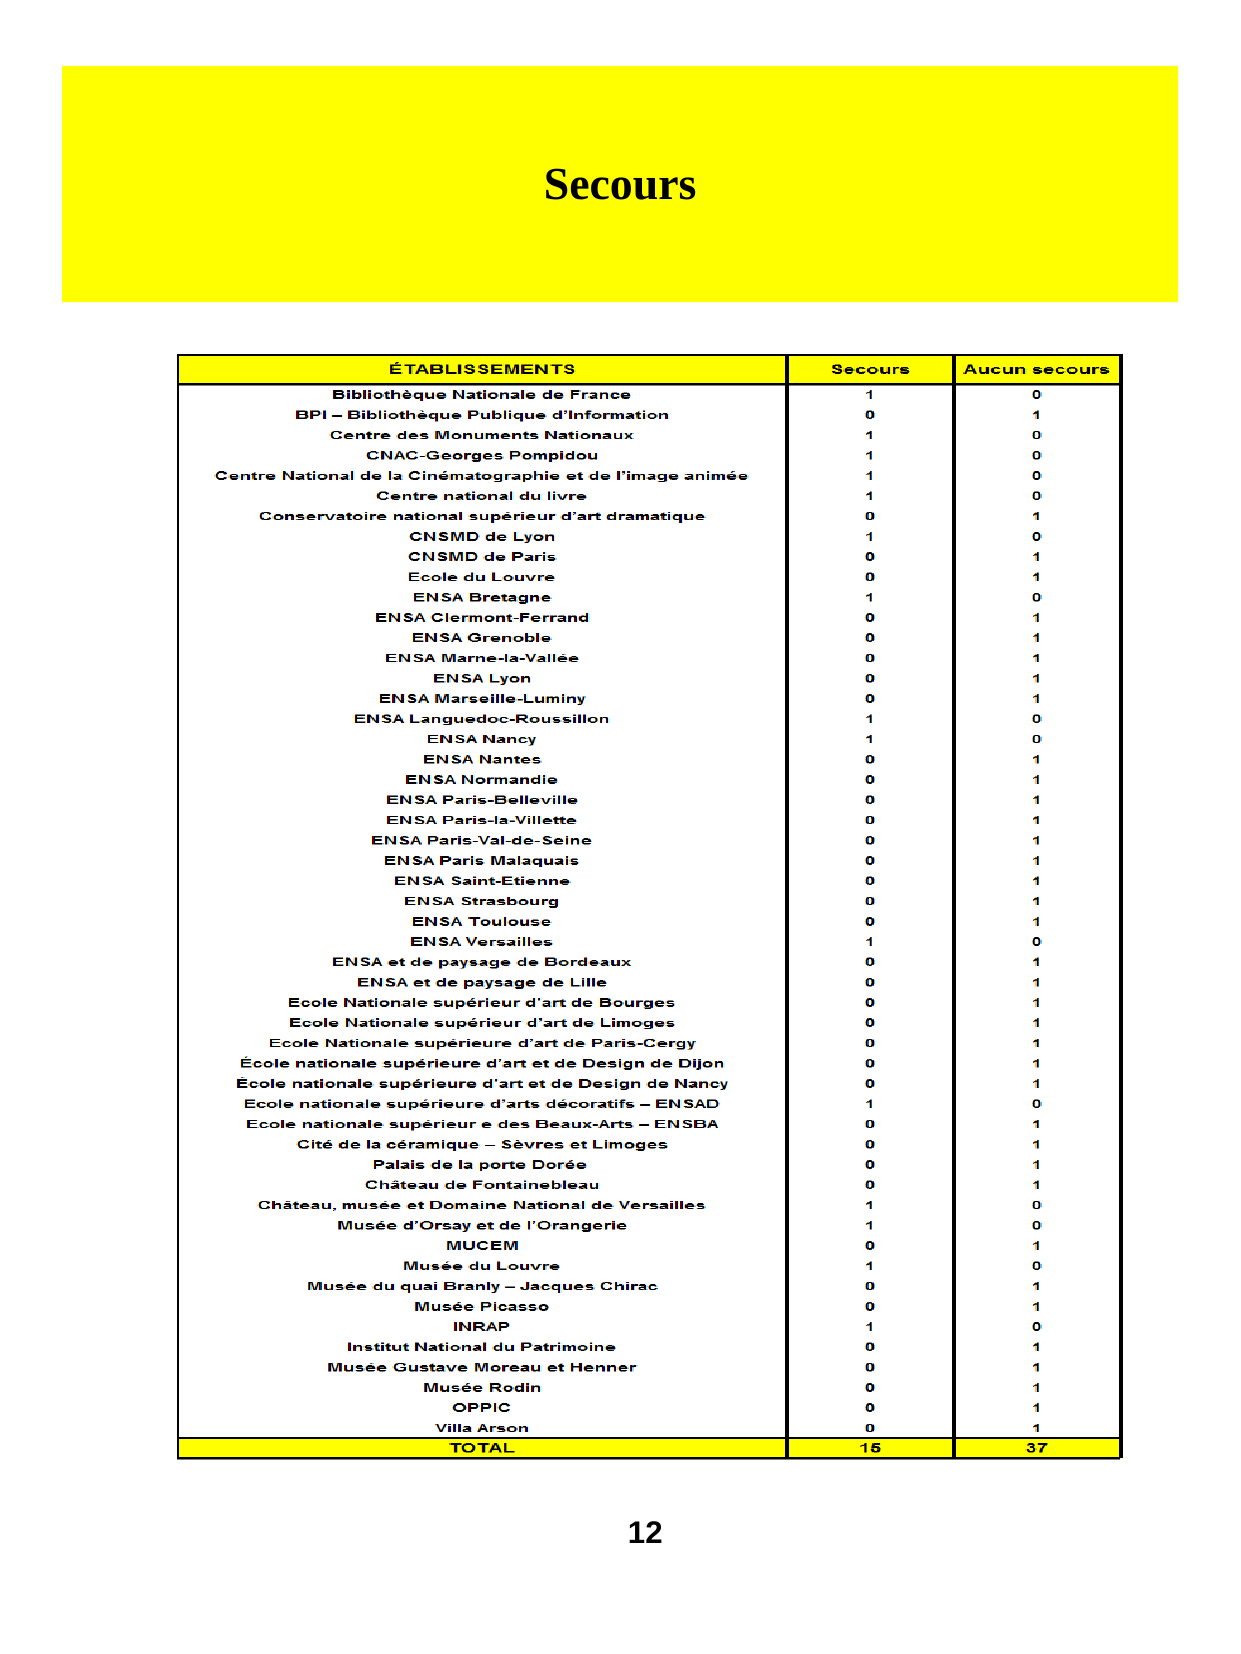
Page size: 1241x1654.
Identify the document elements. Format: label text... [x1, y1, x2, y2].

picture [177, 354, 1123, 1477]
title Secours [62, 65, 1179, 303]
text_box <numéro> [555, 1508, 736, 1560]
